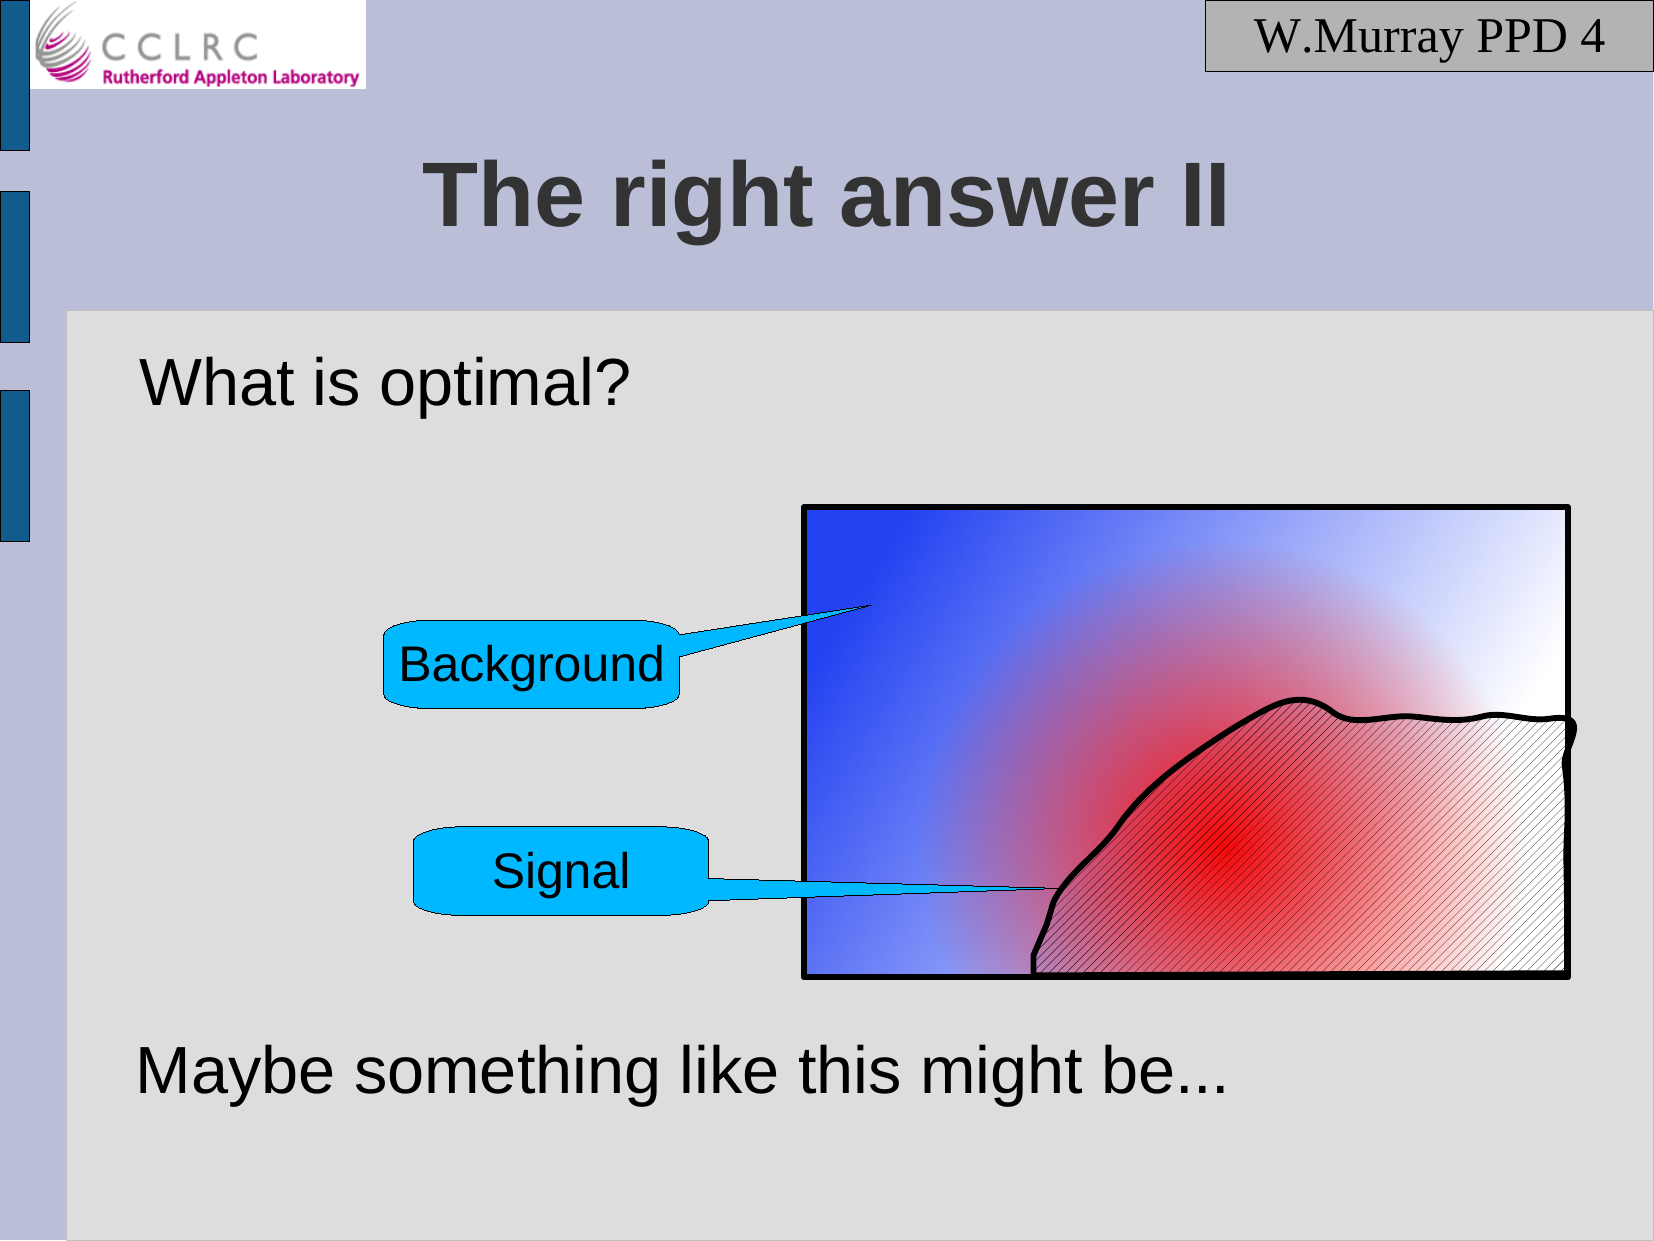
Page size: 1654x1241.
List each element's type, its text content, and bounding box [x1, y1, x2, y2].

picture [30, 0, 366, 89]
title The right answer II [121, 91, 1534, 299]
list What is optimal? [121, 344, 1534, 1033]
list Maybe something like this might be... [118, 1033, 1565, 1152]
text_box Background [383, 605, 872, 709]
picture [806, 510, 1565, 888]
picture [806, 889, 1060, 975]
text_box [1033, 699, 1575, 976]
text_box Signal [413, 826, 1061, 916]
